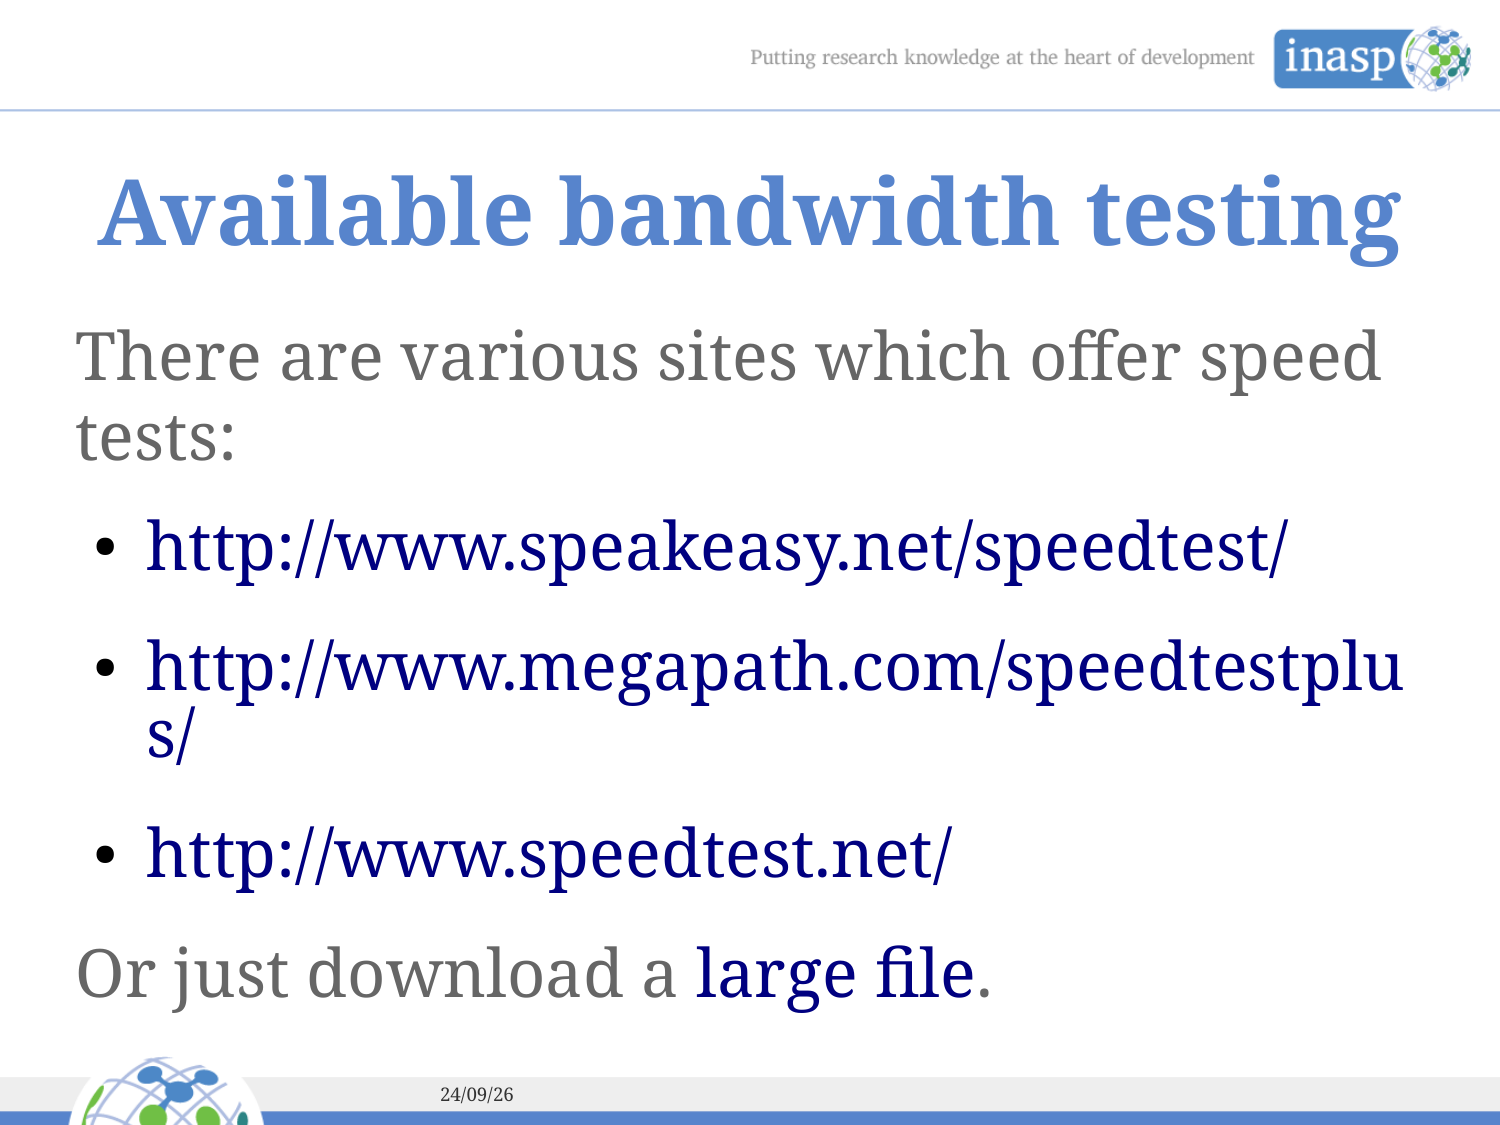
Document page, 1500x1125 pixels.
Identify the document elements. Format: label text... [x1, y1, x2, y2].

title Available bandwidth testing [75, 129, 1426, 313]
list There are various sites which offer speed tests: http://www.speakeasy.net/speedtest/ http://www.megapath.com/speedtestplus/ http://www.speedtest.net/ Or just download a large file. [75, 313, 1426, 967]
picture [0, 0, 1500, 1125]
